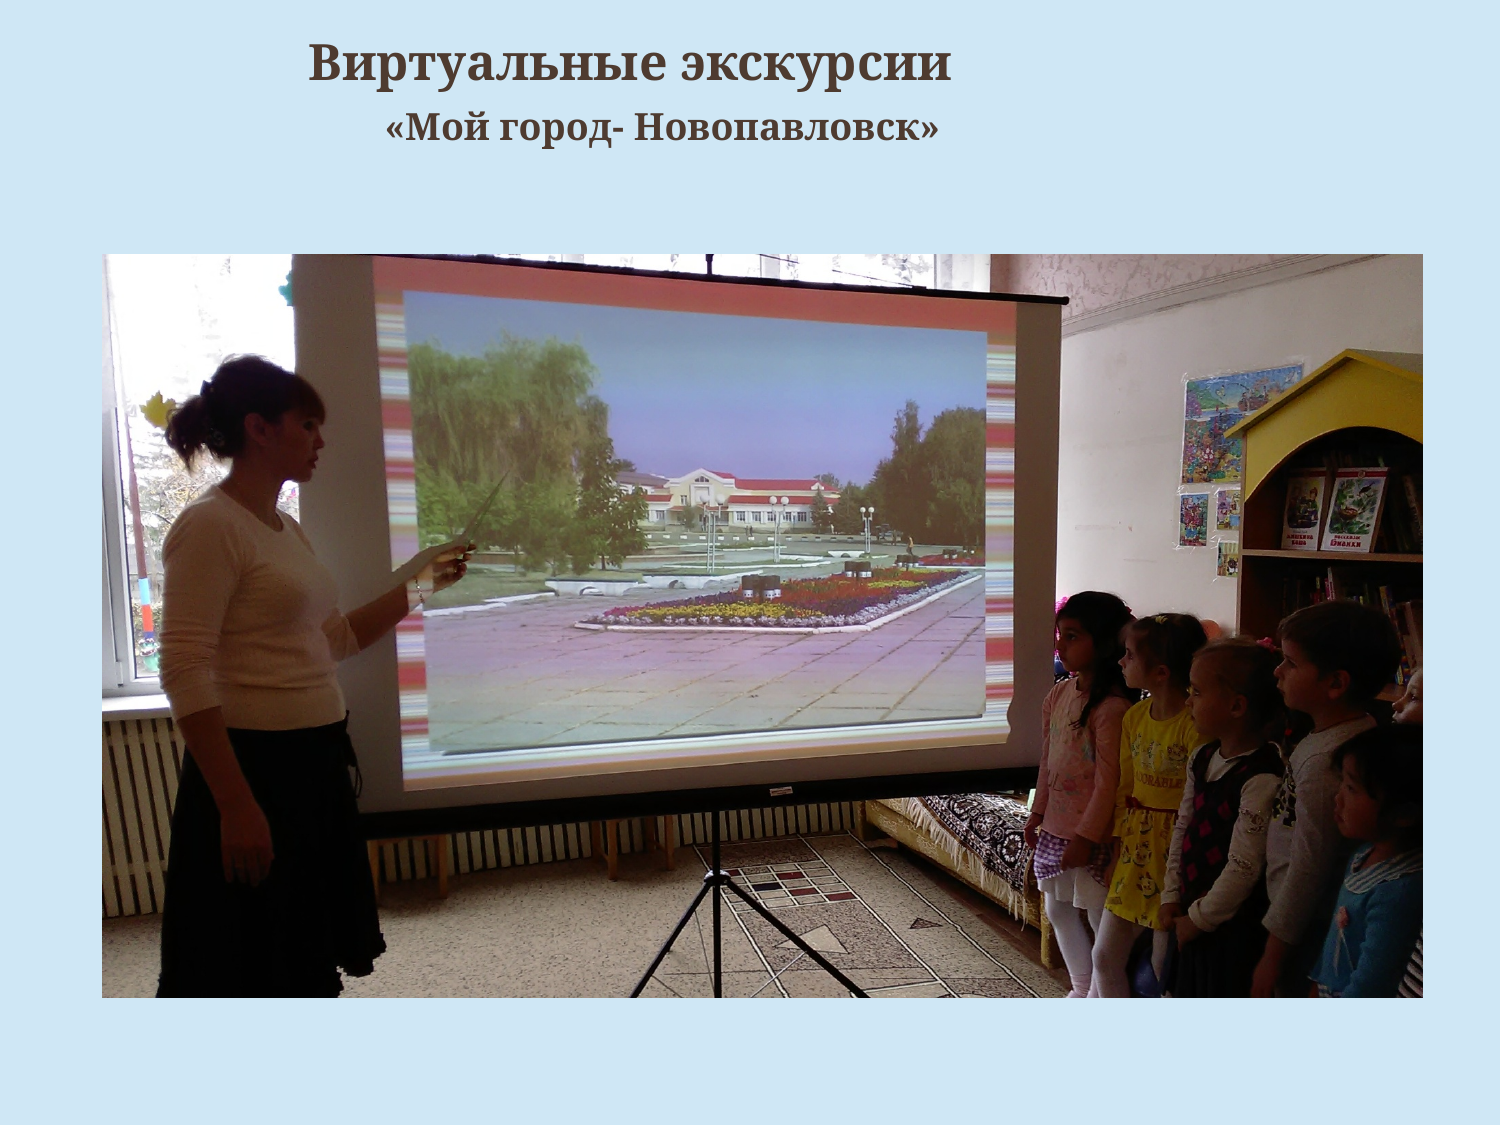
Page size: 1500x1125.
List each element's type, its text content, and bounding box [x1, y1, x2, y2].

picture [102, 254, 1423, 998]
title Виртуальные экскурсии «Мой город- Новопавловск» [164, 23, 1475, 211]
